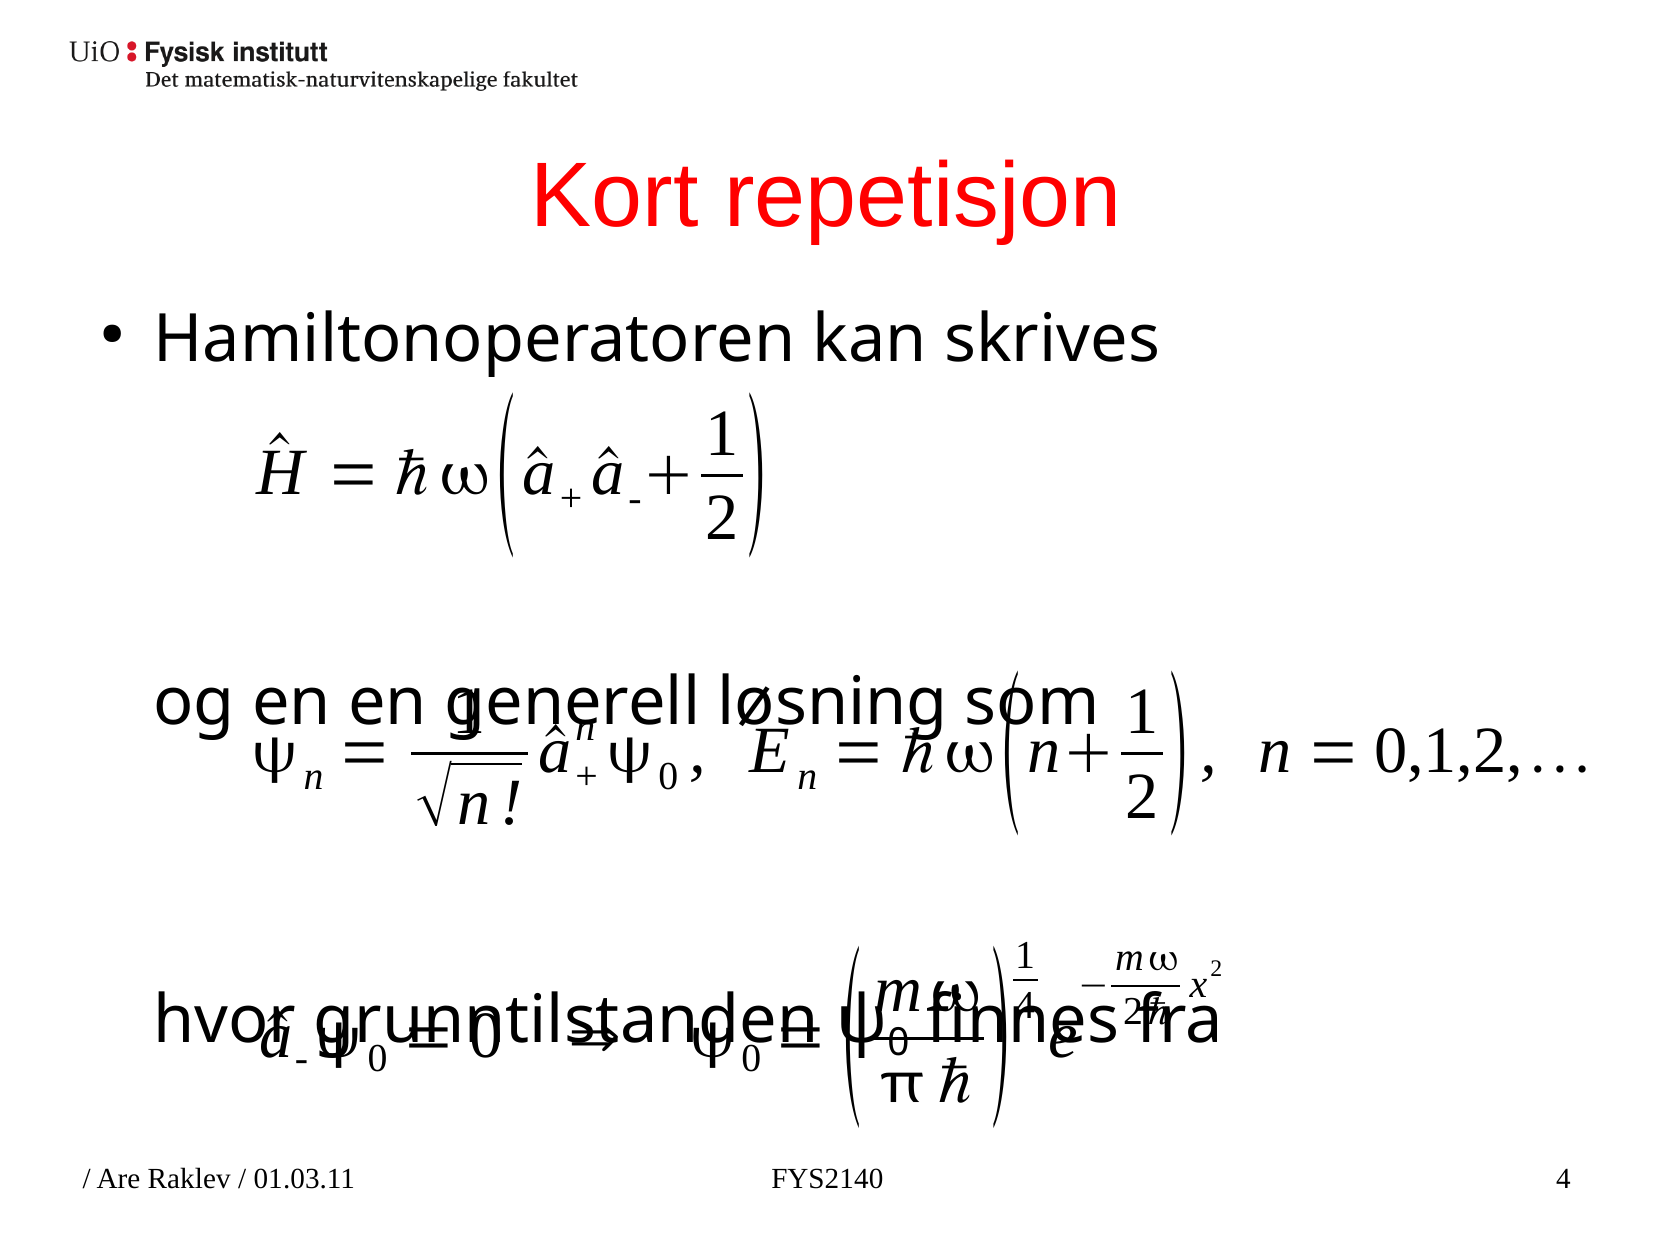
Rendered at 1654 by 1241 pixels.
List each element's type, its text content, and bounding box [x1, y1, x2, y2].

picture [68, 37, 581, 93]
title Kort repetisjon [82, 90, 1571, 290]
chart [244, 389, 775, 562]
list Hamiltonoperatoren kan skrives og en en generell løsning som hvor grunntilstanden ψ0 finnes fra [82, 290, 1613, 1094]
chart [245, 647, 1599, 841]
chart [251, 933, 1228, 1133]
